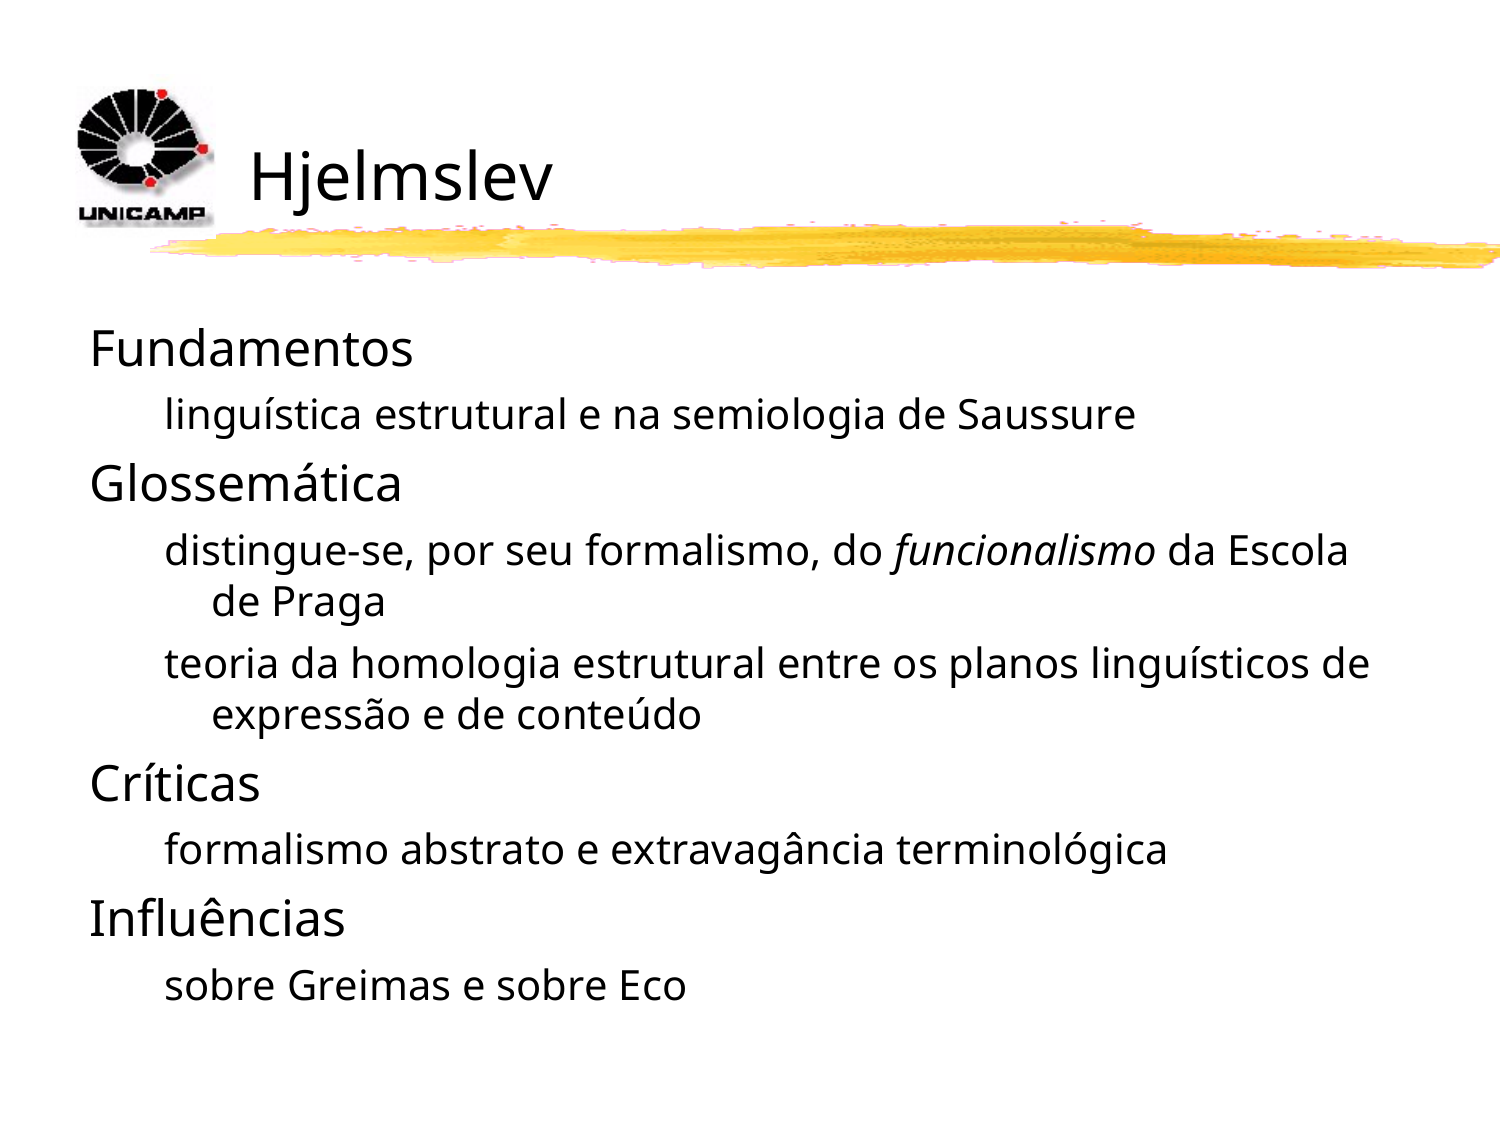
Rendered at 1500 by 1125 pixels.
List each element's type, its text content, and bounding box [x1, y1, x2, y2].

title Hjelmslev [233, 37, 1434, 225]
picture [75, 74, 1500, 279]
list Fundamentos linguística estrutural e na semiologia de Saussure Glossemática distingue-se, por seu formalismo, do funcionalismo da Escola de Praga teoria da homologia estrutural entre os planos linguísticos de expressão e de conteúdo Críticas formalismo abstrato e extravagância terminológica Influências sobre Greimas e sobre Eco [74, 309, 1417, 994]
